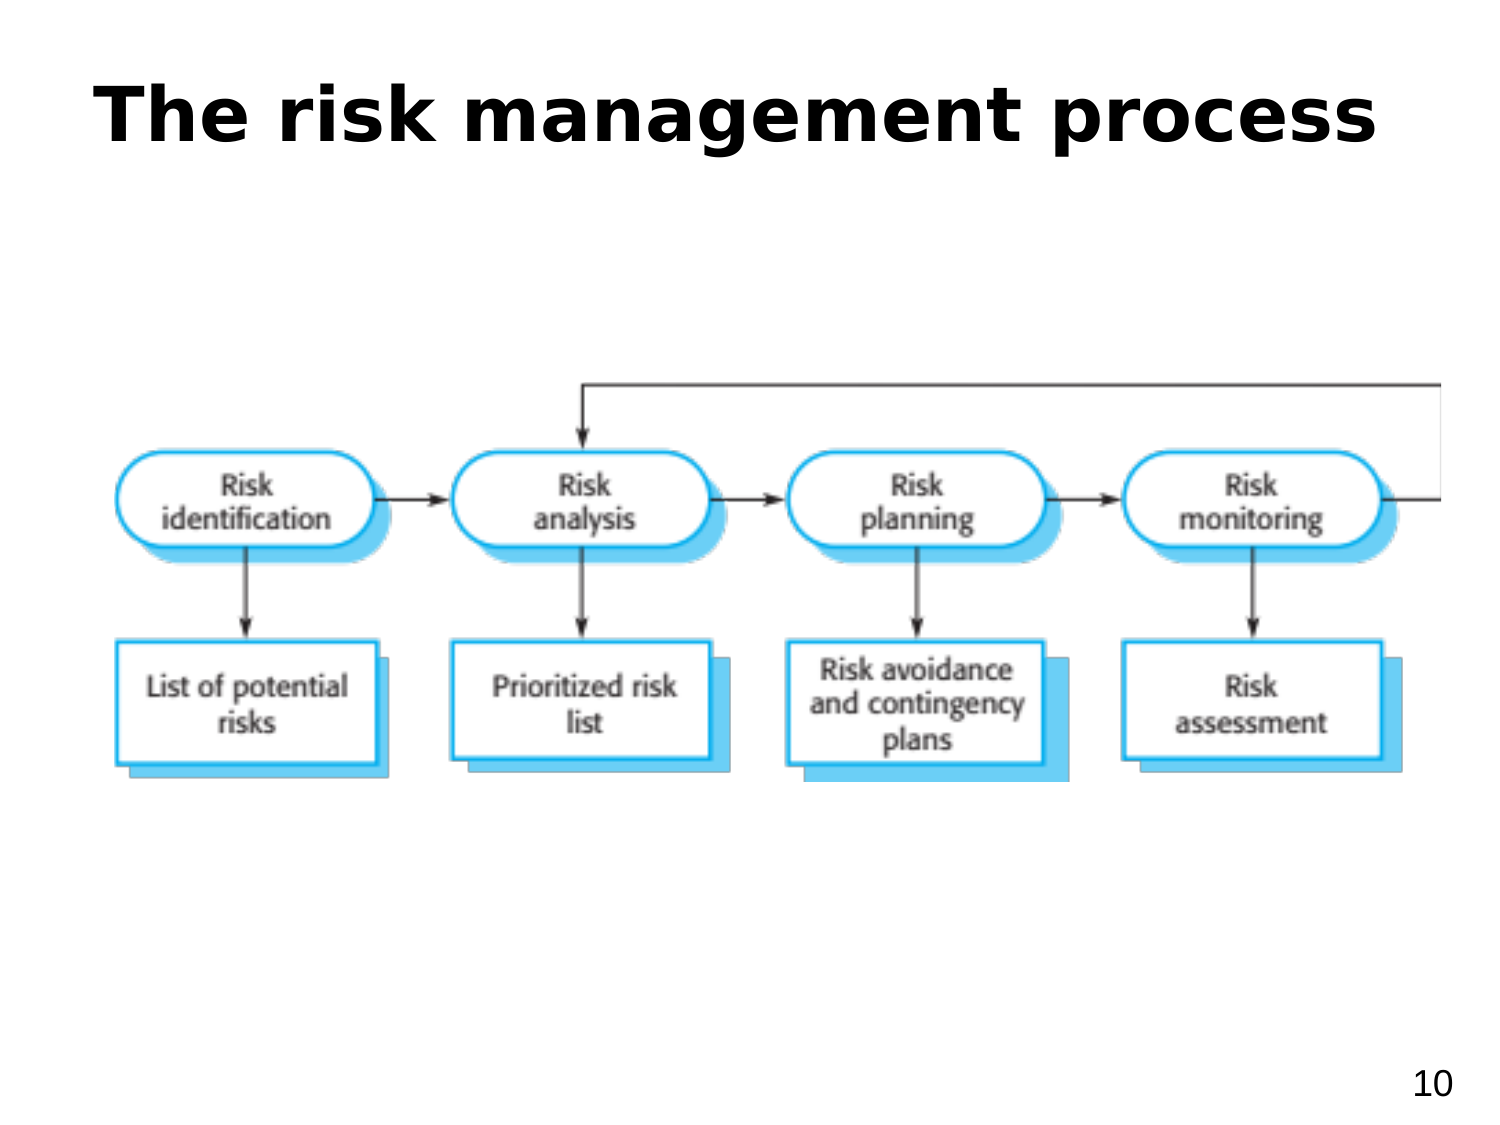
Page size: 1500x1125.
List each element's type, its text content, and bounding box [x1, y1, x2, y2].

picture [114, 382, 1442, 782]
title The risk management process [75, 44, 1425, 177]
